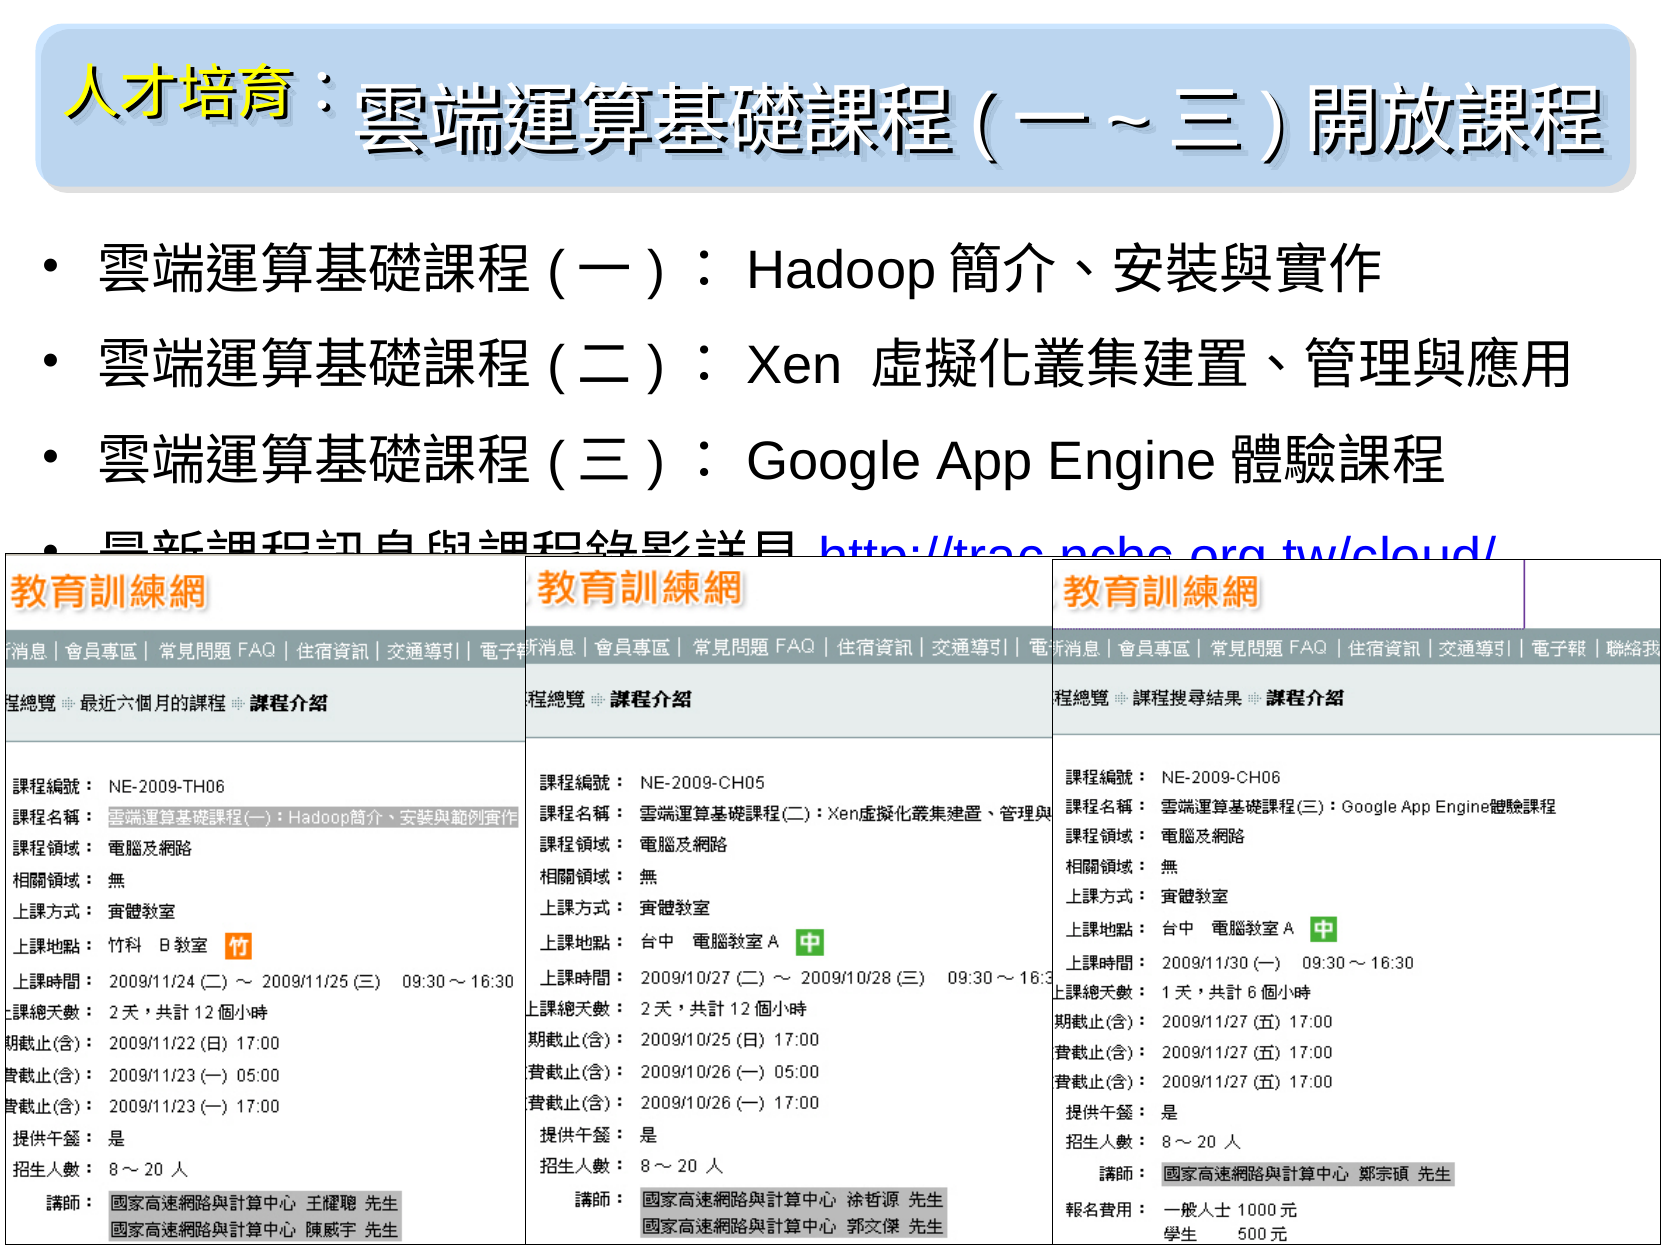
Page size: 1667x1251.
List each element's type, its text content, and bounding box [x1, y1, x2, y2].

list 雲端運算基礎課程(一)：Hadoop簡介、安裝與實作 雲端運算基礎課程(二)：Xen 虛擬化叢集建置、管理與應用 雲端運算基礎課程(三)：Google App Engine體驗課程 最新課程訊息與課程錄影詳見http://trac.nchc.org.tw/cloud/ [41, 225, 1625, 536]
text_box 人才培育：雲端運算基礎課程(一~三)開放課程 [35, 23, 1630, 187]
picture [5, 553, 1661, 1245]
